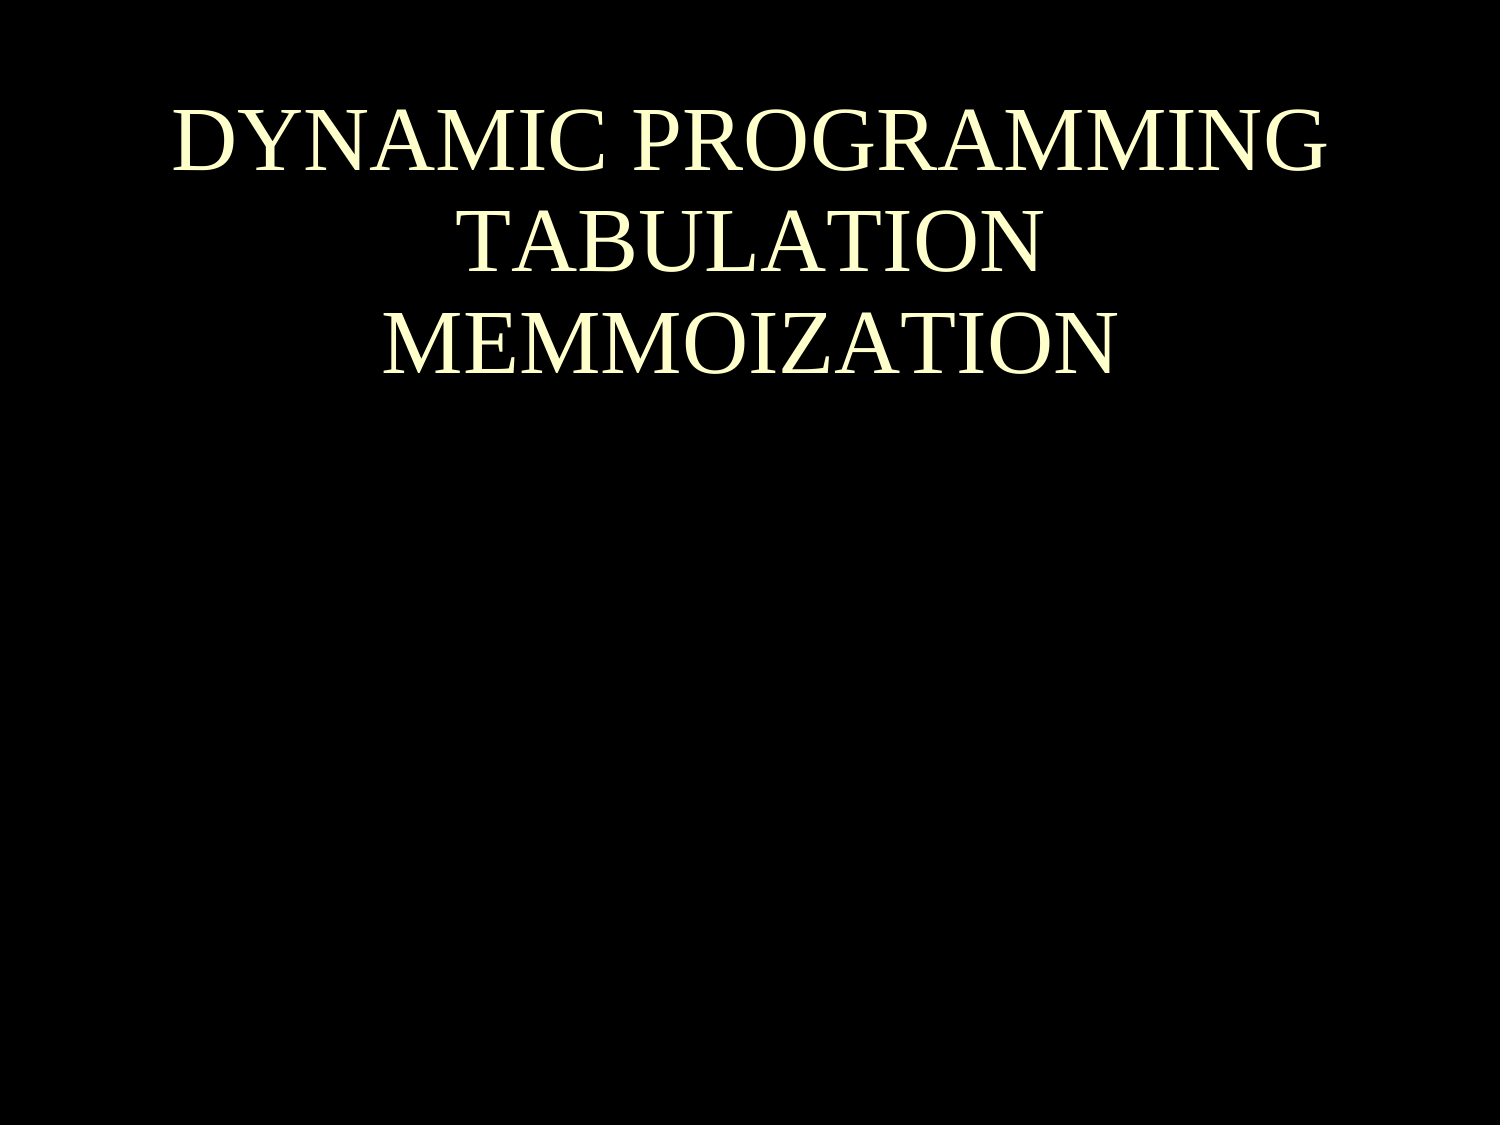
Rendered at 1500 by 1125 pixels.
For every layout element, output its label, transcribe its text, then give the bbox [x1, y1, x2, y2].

title DYNAMIC PROGRAMMING TABULATION MEMMOIZATION [22, 88, 1480, 393]
